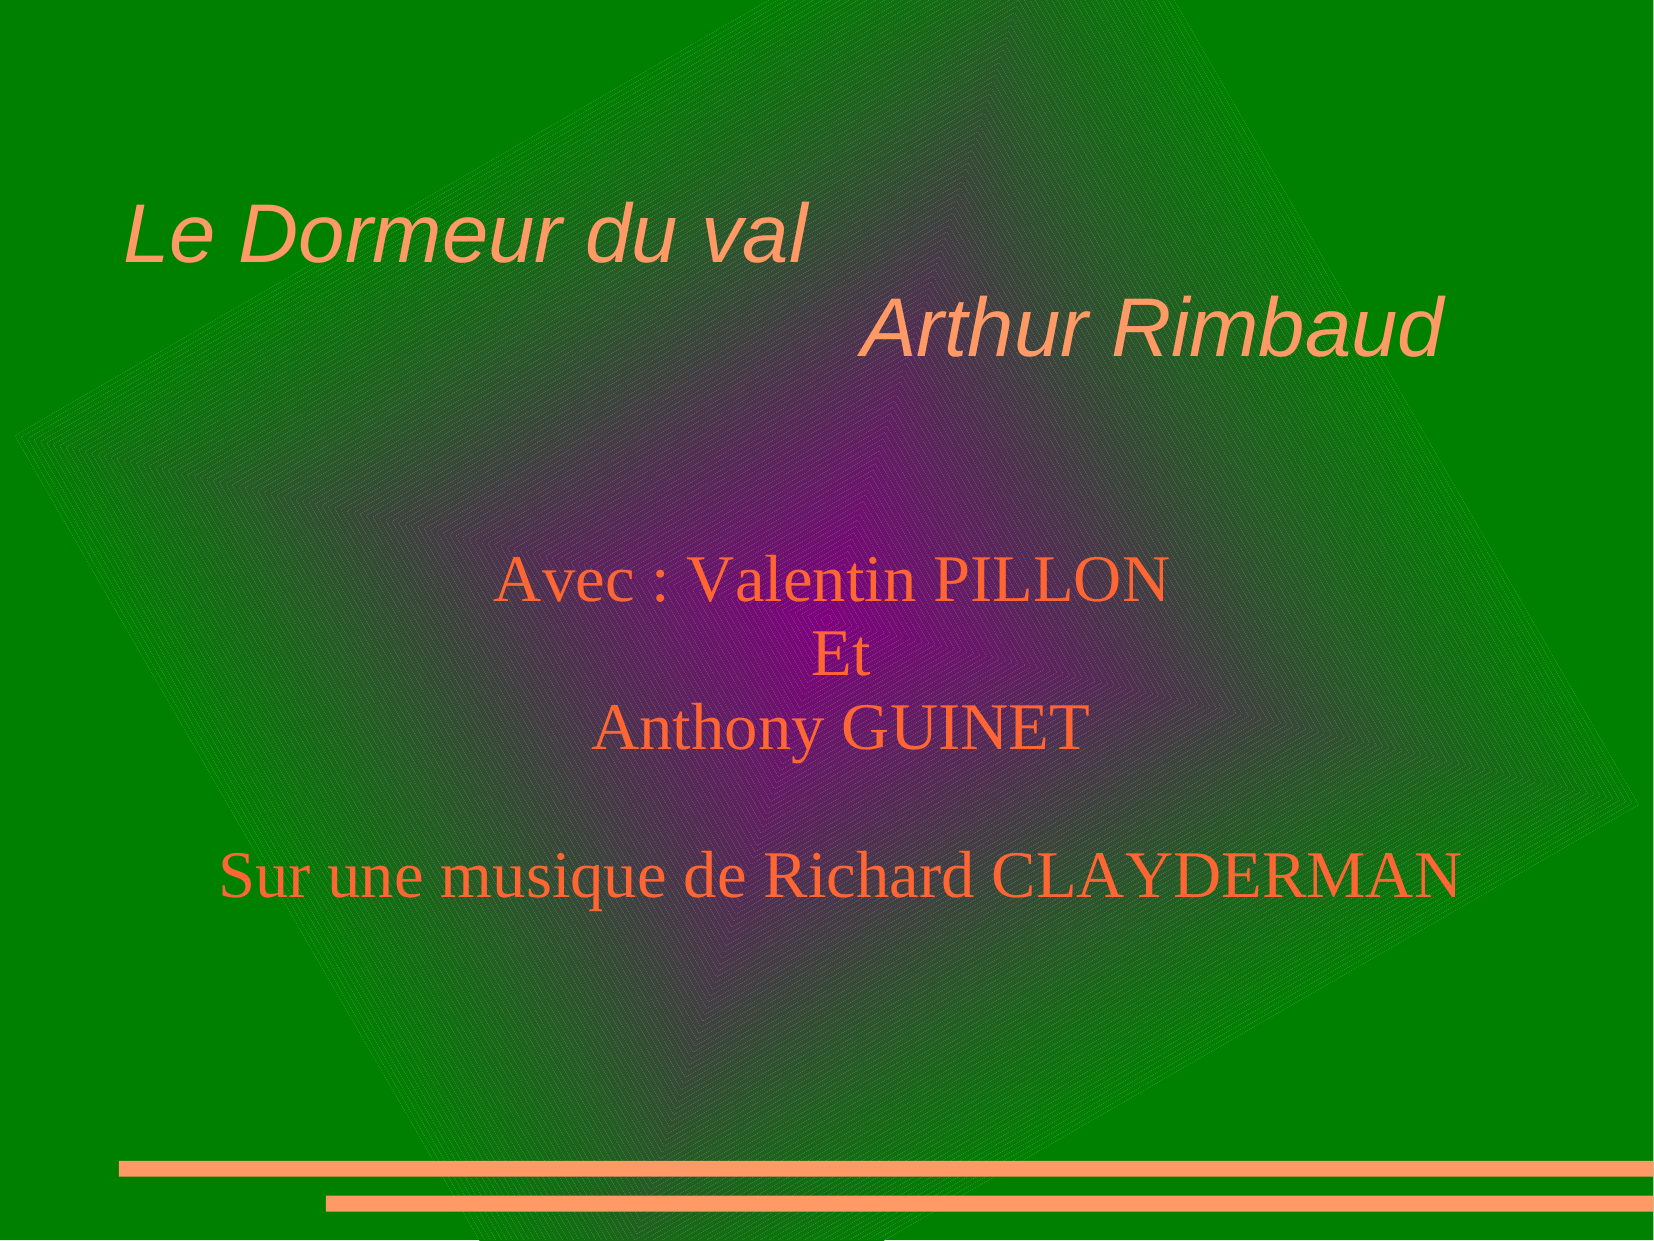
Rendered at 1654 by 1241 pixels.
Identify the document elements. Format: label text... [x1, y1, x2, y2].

subtitle Avec : Valentin PILLON Et Anthony GUINET Sur une musique de Richard CLAYDERMAN [121, 322, 1561, 1132]
title Le Dormeur du val Arthur Rimbaud [123, 177, 1536, 322]
